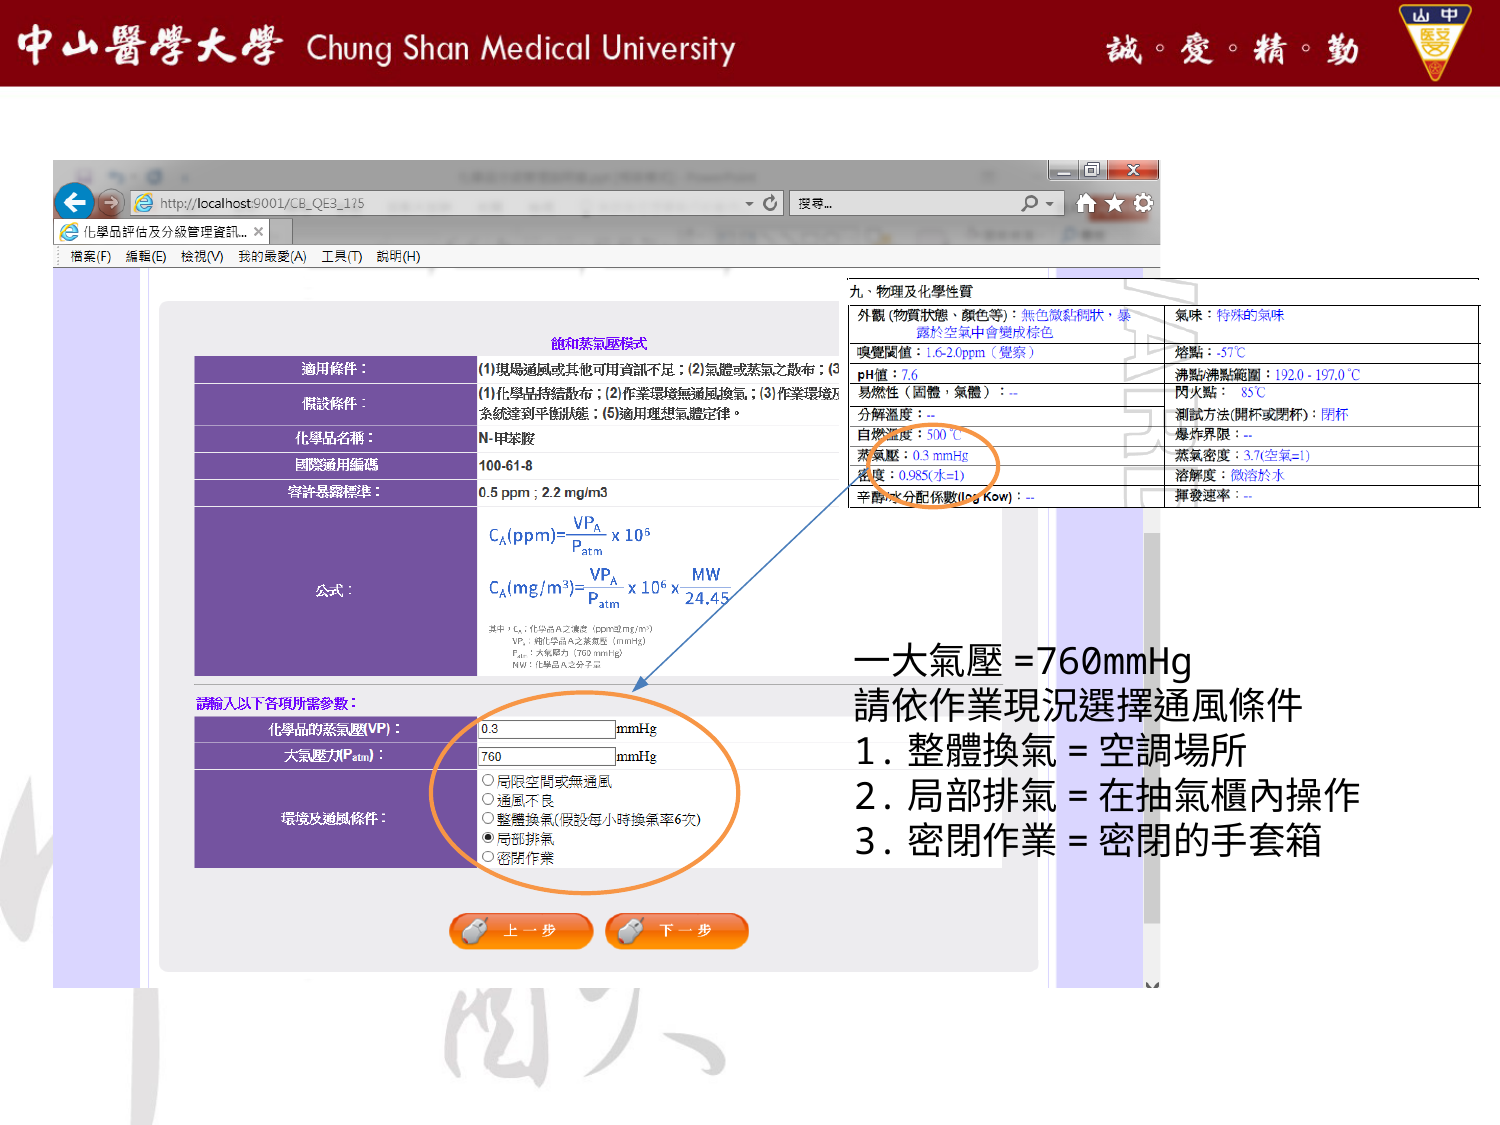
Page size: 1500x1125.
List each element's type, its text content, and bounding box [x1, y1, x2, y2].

text_box 一大氣壓=760mmHg 請依作業現況選擇通風條件 1.整體換氣=空調場所 2.局部排氣=在抽氣櫃內操作 3.密閉作業=密閉的手套箱 [839, 629, 1482, 869]
picture [53, 160, 1482, 988]
